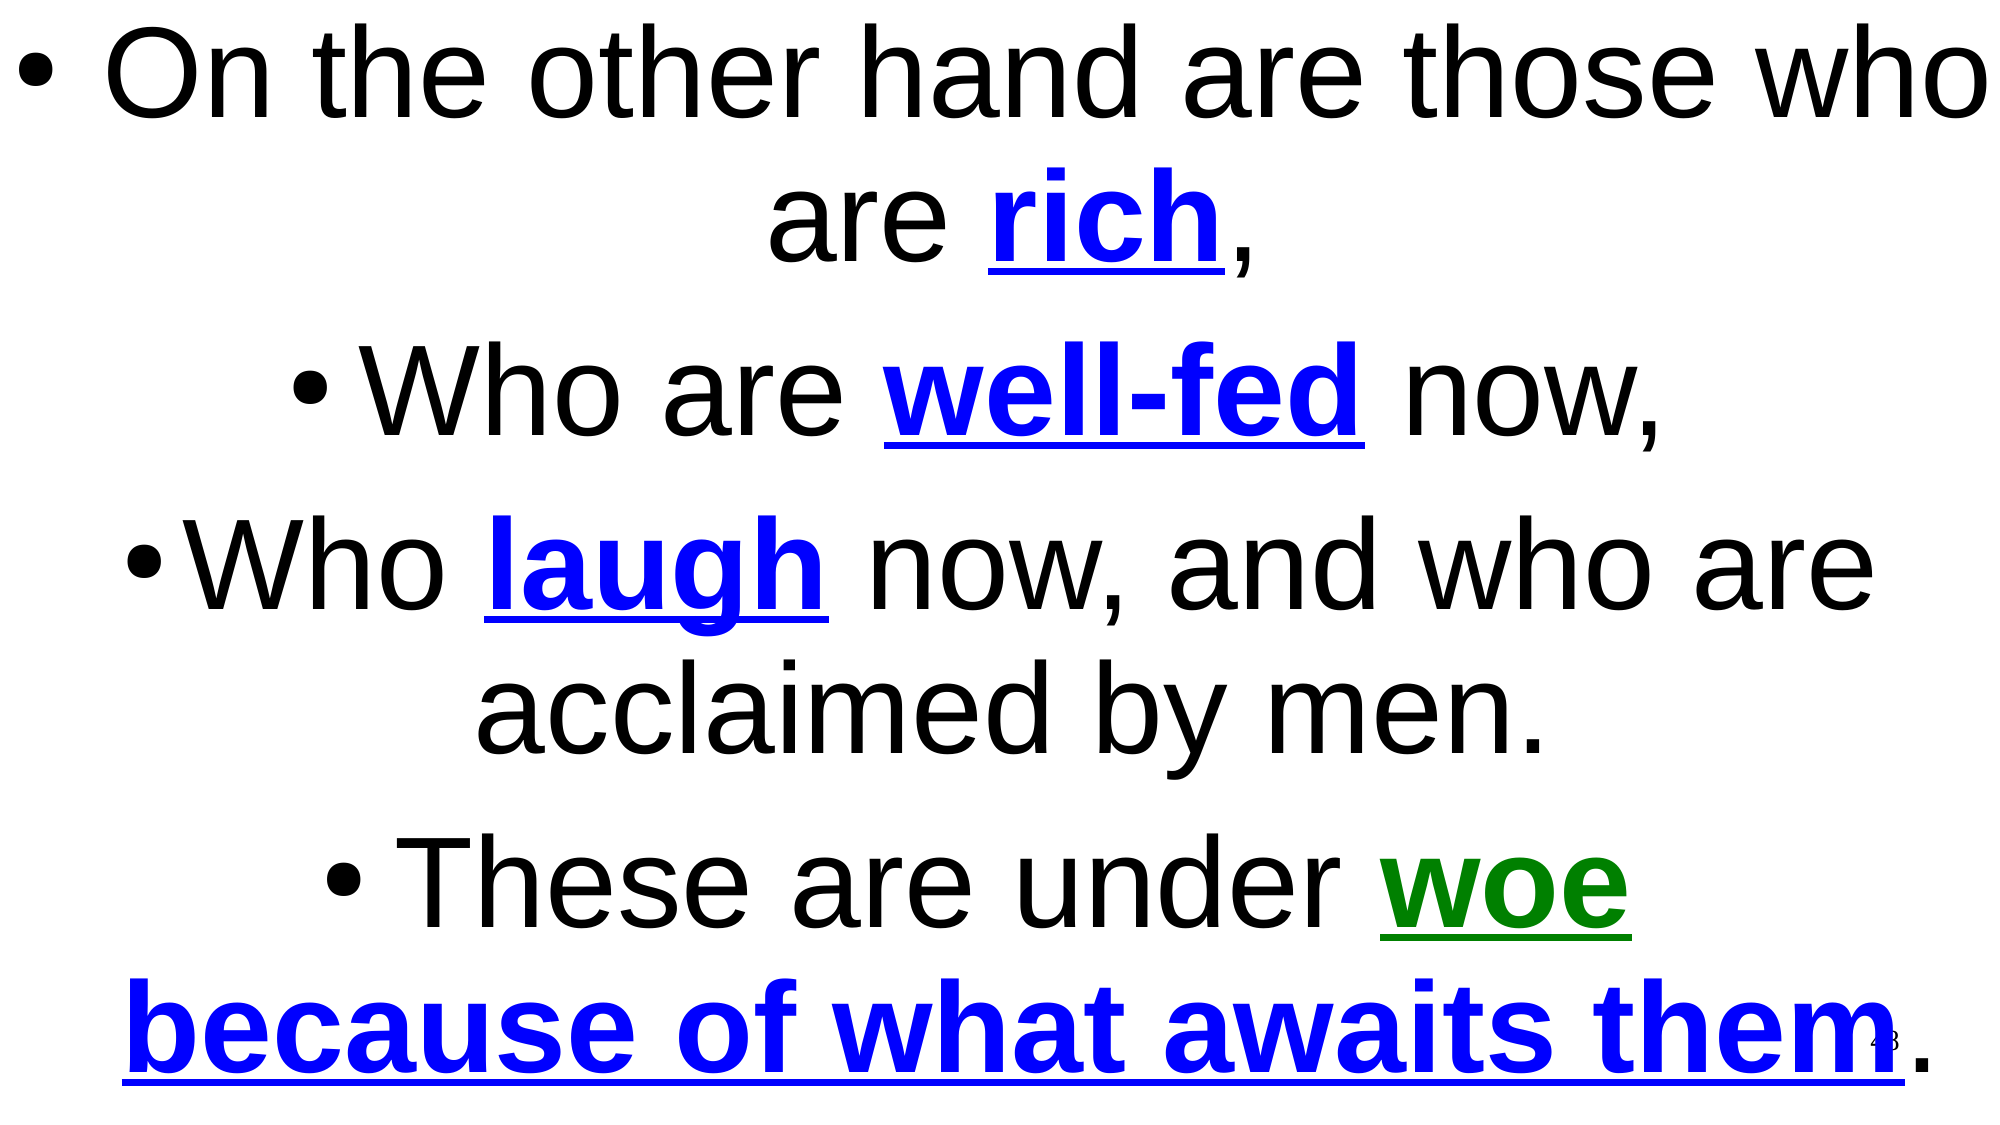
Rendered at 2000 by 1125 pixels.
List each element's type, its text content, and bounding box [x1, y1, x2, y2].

list On the other hand are those who are rich, Who are well-fed now, Who laugh now, and who are acclaimed by men. These are under woe because of what awaits them. [0, 0, 1996, 1123]
